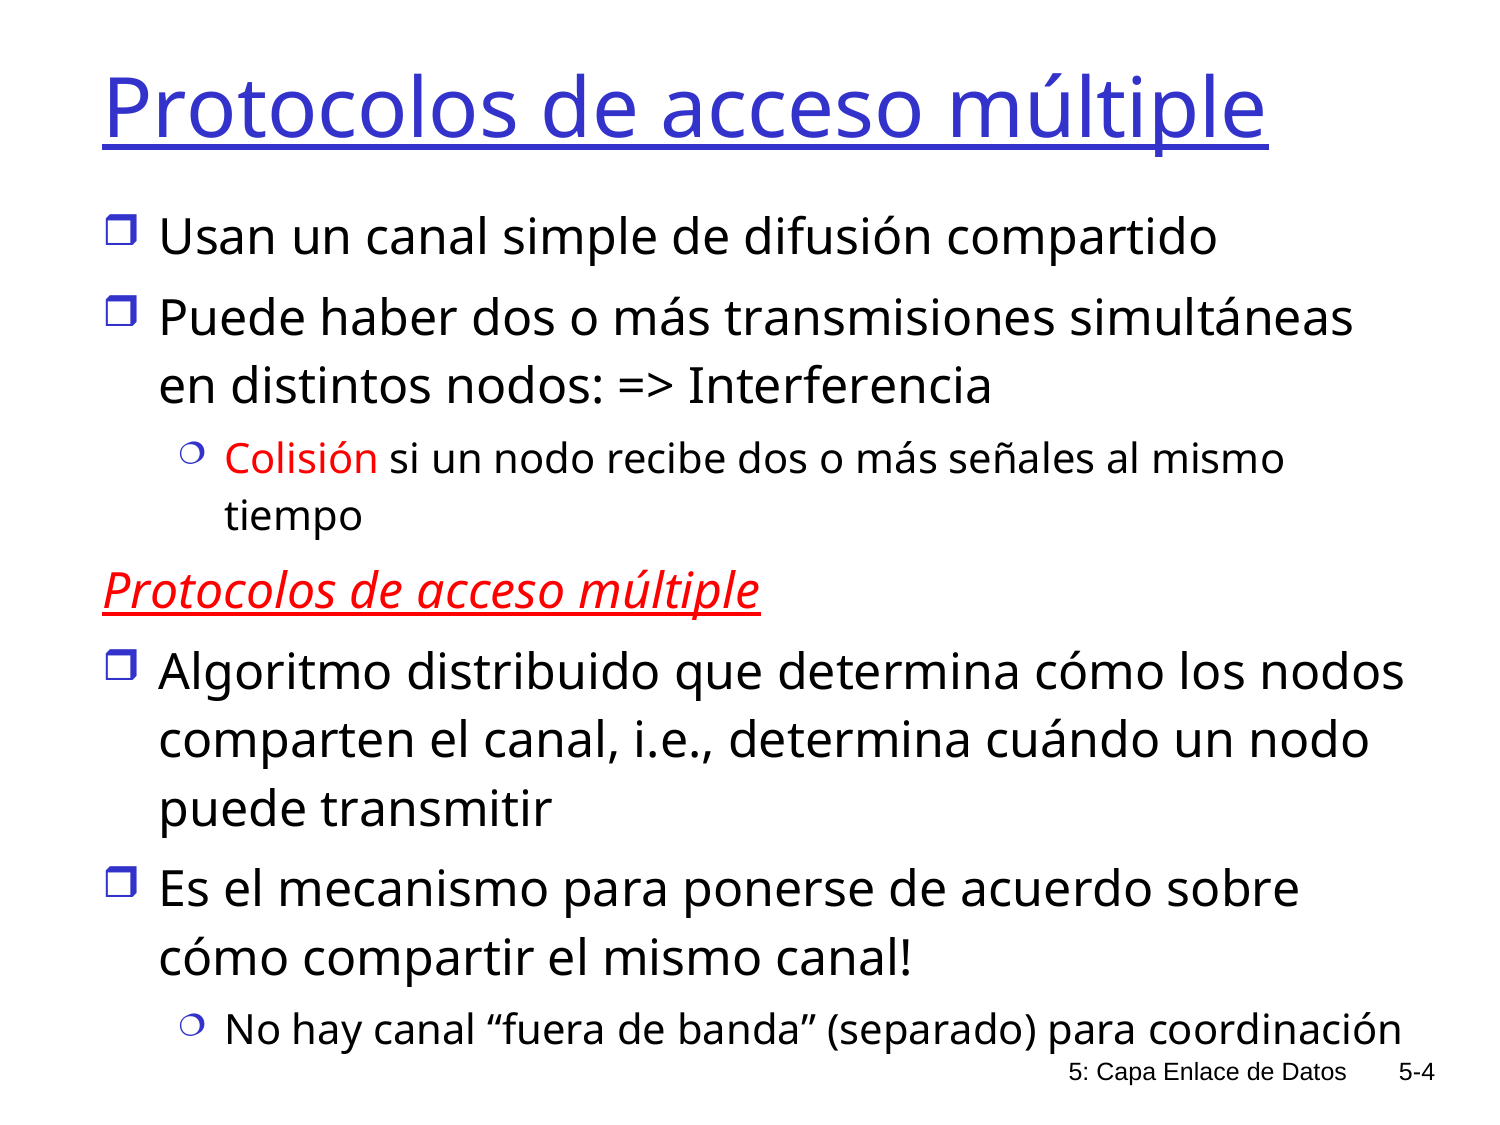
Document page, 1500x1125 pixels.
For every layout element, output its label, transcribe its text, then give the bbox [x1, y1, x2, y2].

title Protocolos de acceso múltiple [87, 15, 1426, 193]
list Usan un canal simple de difusión compartido Puede haber dos o más transmisiones simultáneas en distintos nodos: => Interferencia Colisión si un nodo recibe dos o más señales al mismo tiempo Protocolos de acceso múltiple Algoritmo distribuido que determina cómo los nodos comparten el canal, i.e., determina cuándo un nodo puede transmitir Es el mecanismo para ponerse de acuerdo sobre cómo compartir el mismo canal! No hay canal “fuera de banda” (separado) para coordinación [87, 193, 1426, 1027]
